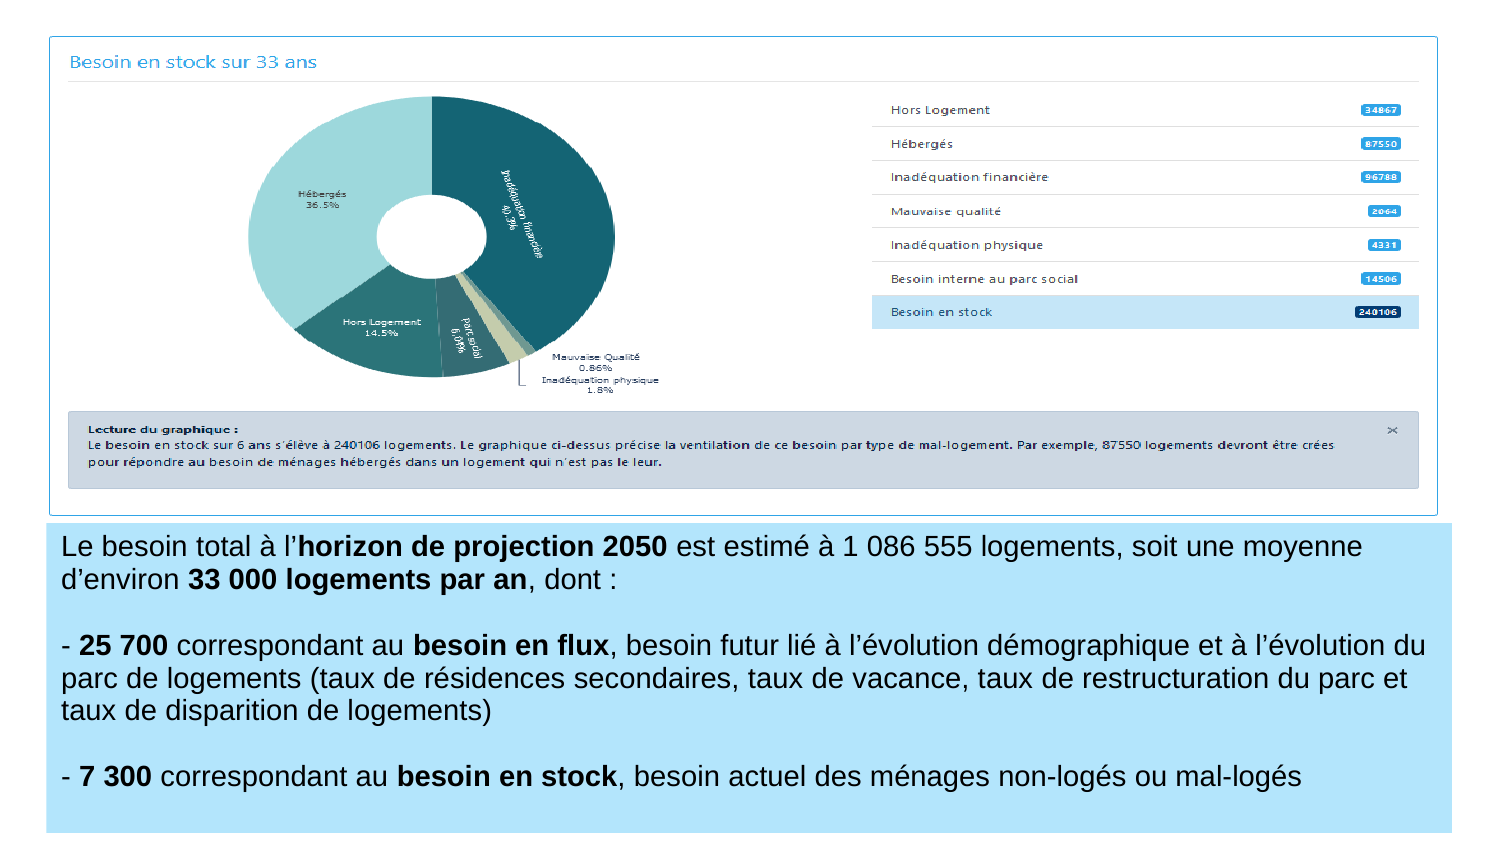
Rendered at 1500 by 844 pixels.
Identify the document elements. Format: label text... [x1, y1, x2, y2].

picture [47, 35, 1441, 517]
text_box Le besoin total à l’horizon de projection 2050 est estimé à 1 086 555 logements, soit une moyenne d’environ 33 000 logements par an, dont : - 25 700 correspondant au besoin en flux, besoin futur lié à l’évolution démographique et à l’évolution du parc de logements (taux de résidences secondaires, taux de vacance, taux de restructuration du parc et taux de disparition de logements) - 7 300 correspondant au besoin en stock, besoin actuel des ménages non-logés ou mal-logés [46, 523, 1452, 833]
